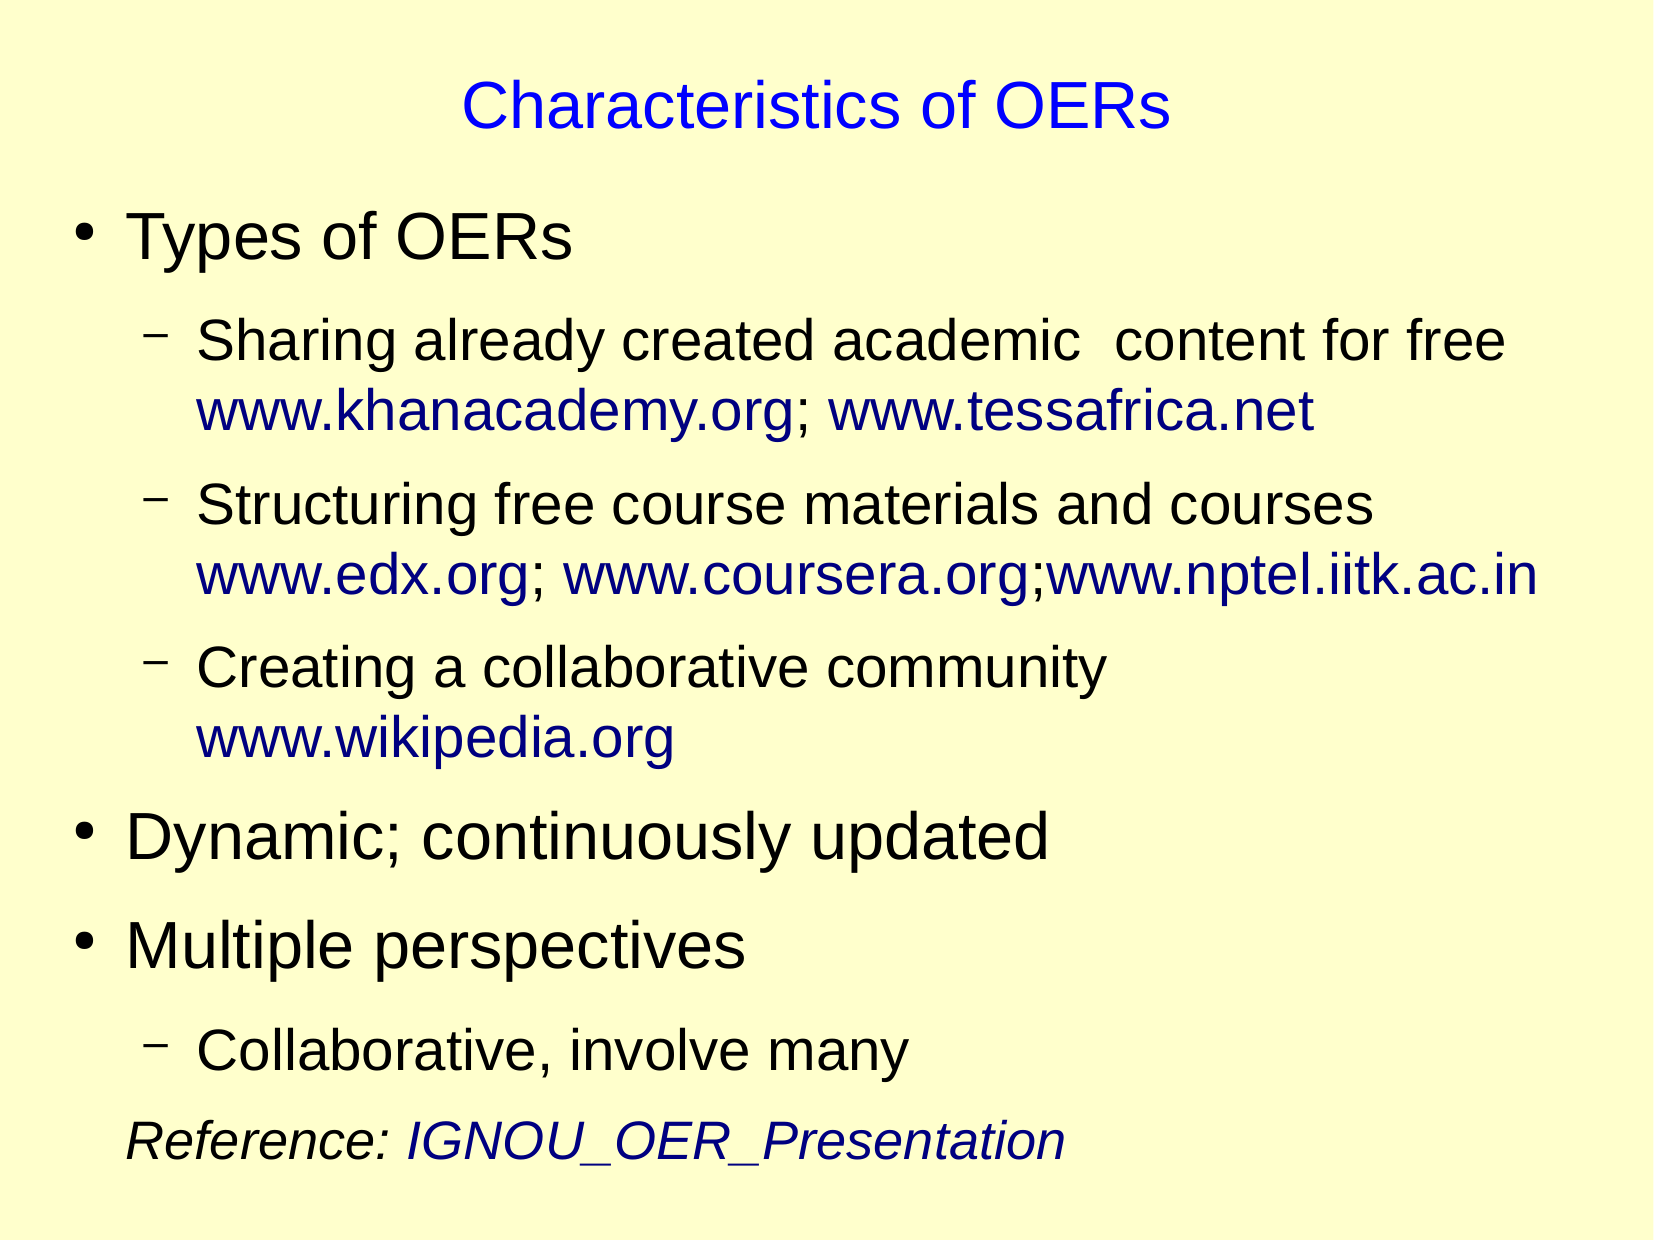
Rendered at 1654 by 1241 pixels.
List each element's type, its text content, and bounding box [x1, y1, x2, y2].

title Characteristics of OERs [82, 43, 1571, 166]
list Types of OERs Sharing already created academic content for free www.khanacademy.org; www.tessafrica.net Structuring free course materials and courses www.edx.org; www.coursera.org;www.nptel.iitk.ac.in Creating a collaborative community www.wikipedia.org Dynamic; continuously updated Multiple perspectives Collaborative, involve many Reference: IGNOU_OER_Presentation [54, 188, 1571, 1241]
